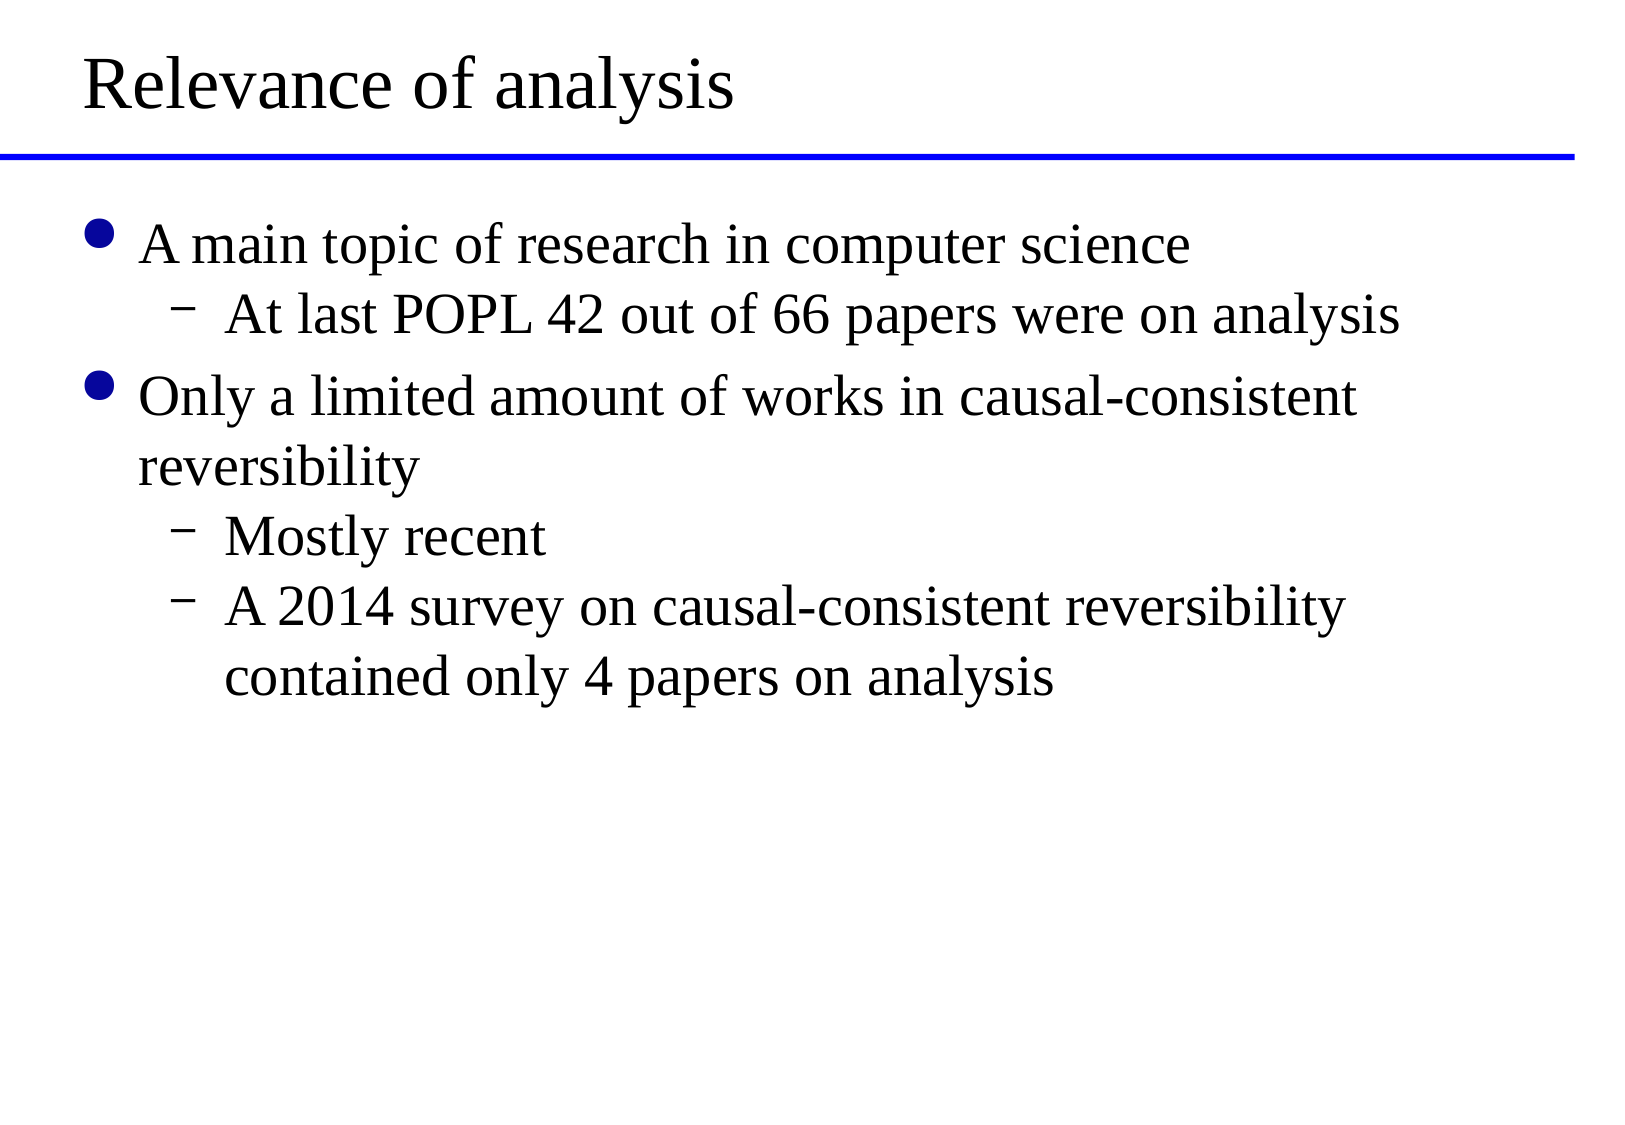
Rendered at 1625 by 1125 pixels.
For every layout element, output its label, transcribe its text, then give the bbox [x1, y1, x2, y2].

list A main topic of research in computer science At last POPL 42 out of 66 papers were on analysis Only a limited amount of works in causal-consistent reversibility Mostly recent A 2014 survey on causal-consistent reversibility contained only 4 papers on analysis [67, 198, 1478, 1061]
title Relevance of analysis [67, 27, 1544, 131]
